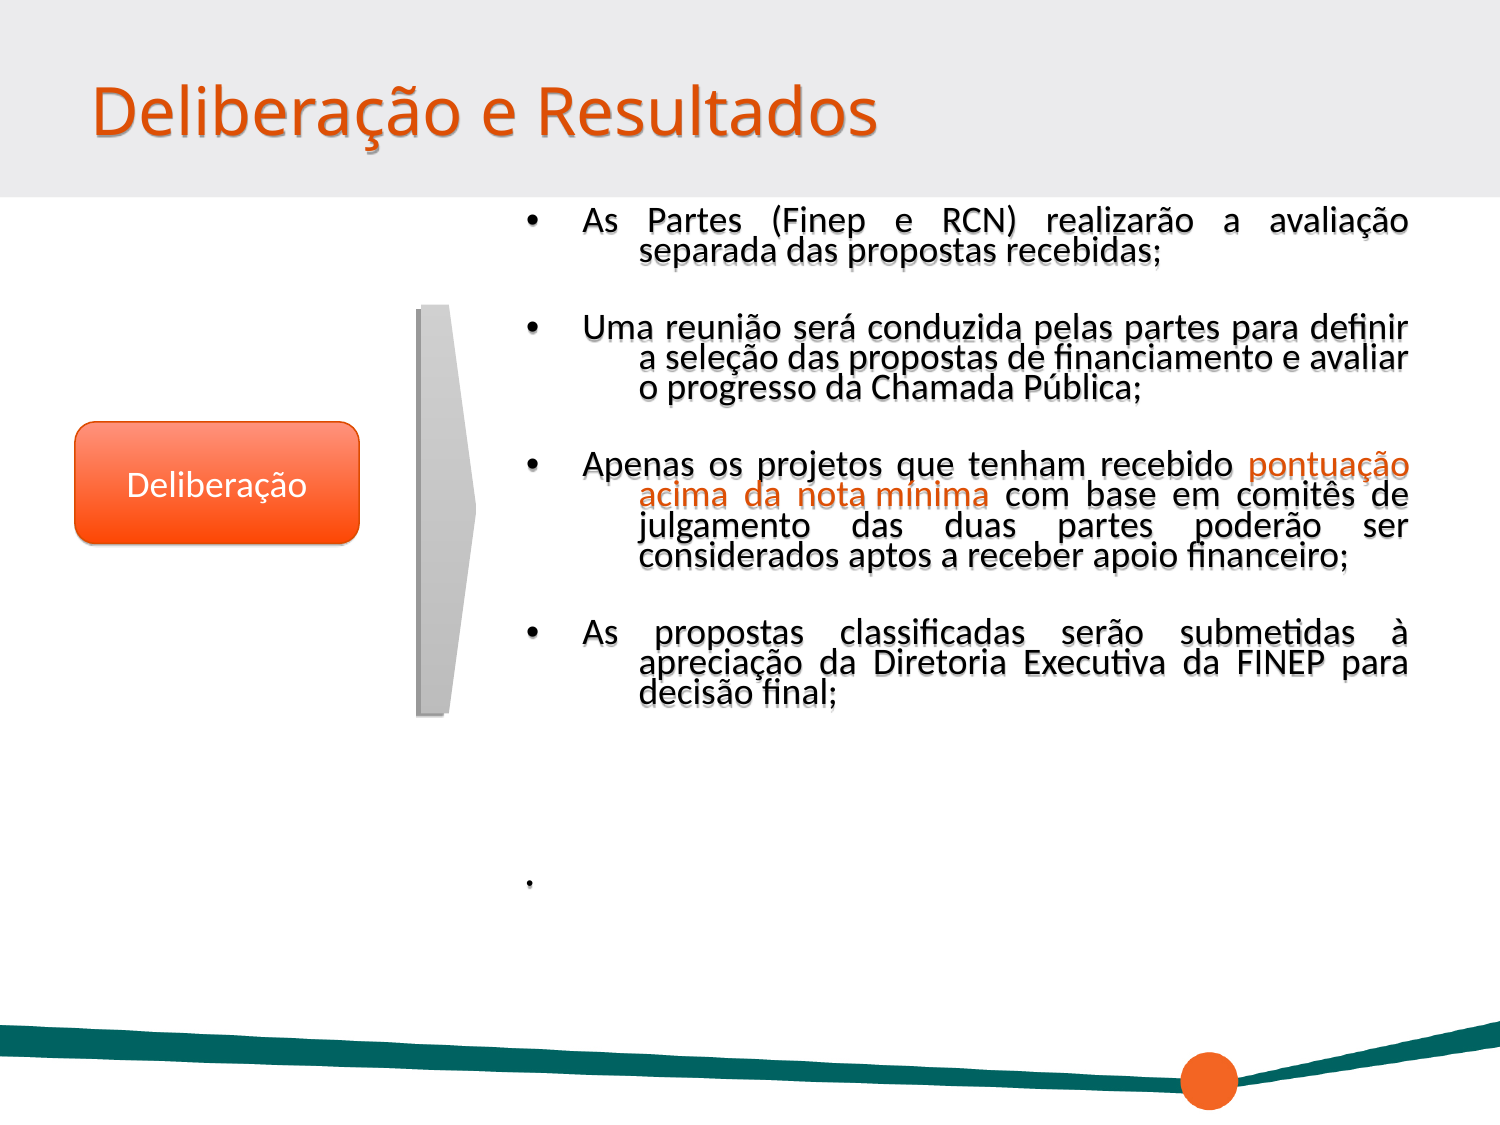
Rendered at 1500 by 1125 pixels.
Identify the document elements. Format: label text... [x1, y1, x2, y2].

text_box Deliberação [74, 421, 360, 544]
list As Partes (Finep e RCN) realizarão a avaliação separada das propostas recebidas; Uma reunião será conduzida pelas partes para definir a seleção das propostas de financiamento e avaliar o progresso da Chamada Pública; Apenas os projetos que tenham recebido pontuação acima da nota mínima com base em comitês de julgamento das duas partes poderão ser considerados aptos a receber apoio financeiro; As propostas classificadas serão submetidas à apreciação da Diretoria Executiva da FINEP para decisão final; [511, 200, 1426, 1020]
title Deliberação e Resultados [75, 45, 1426, 173]
text_box [421, 304, 477, 714]
